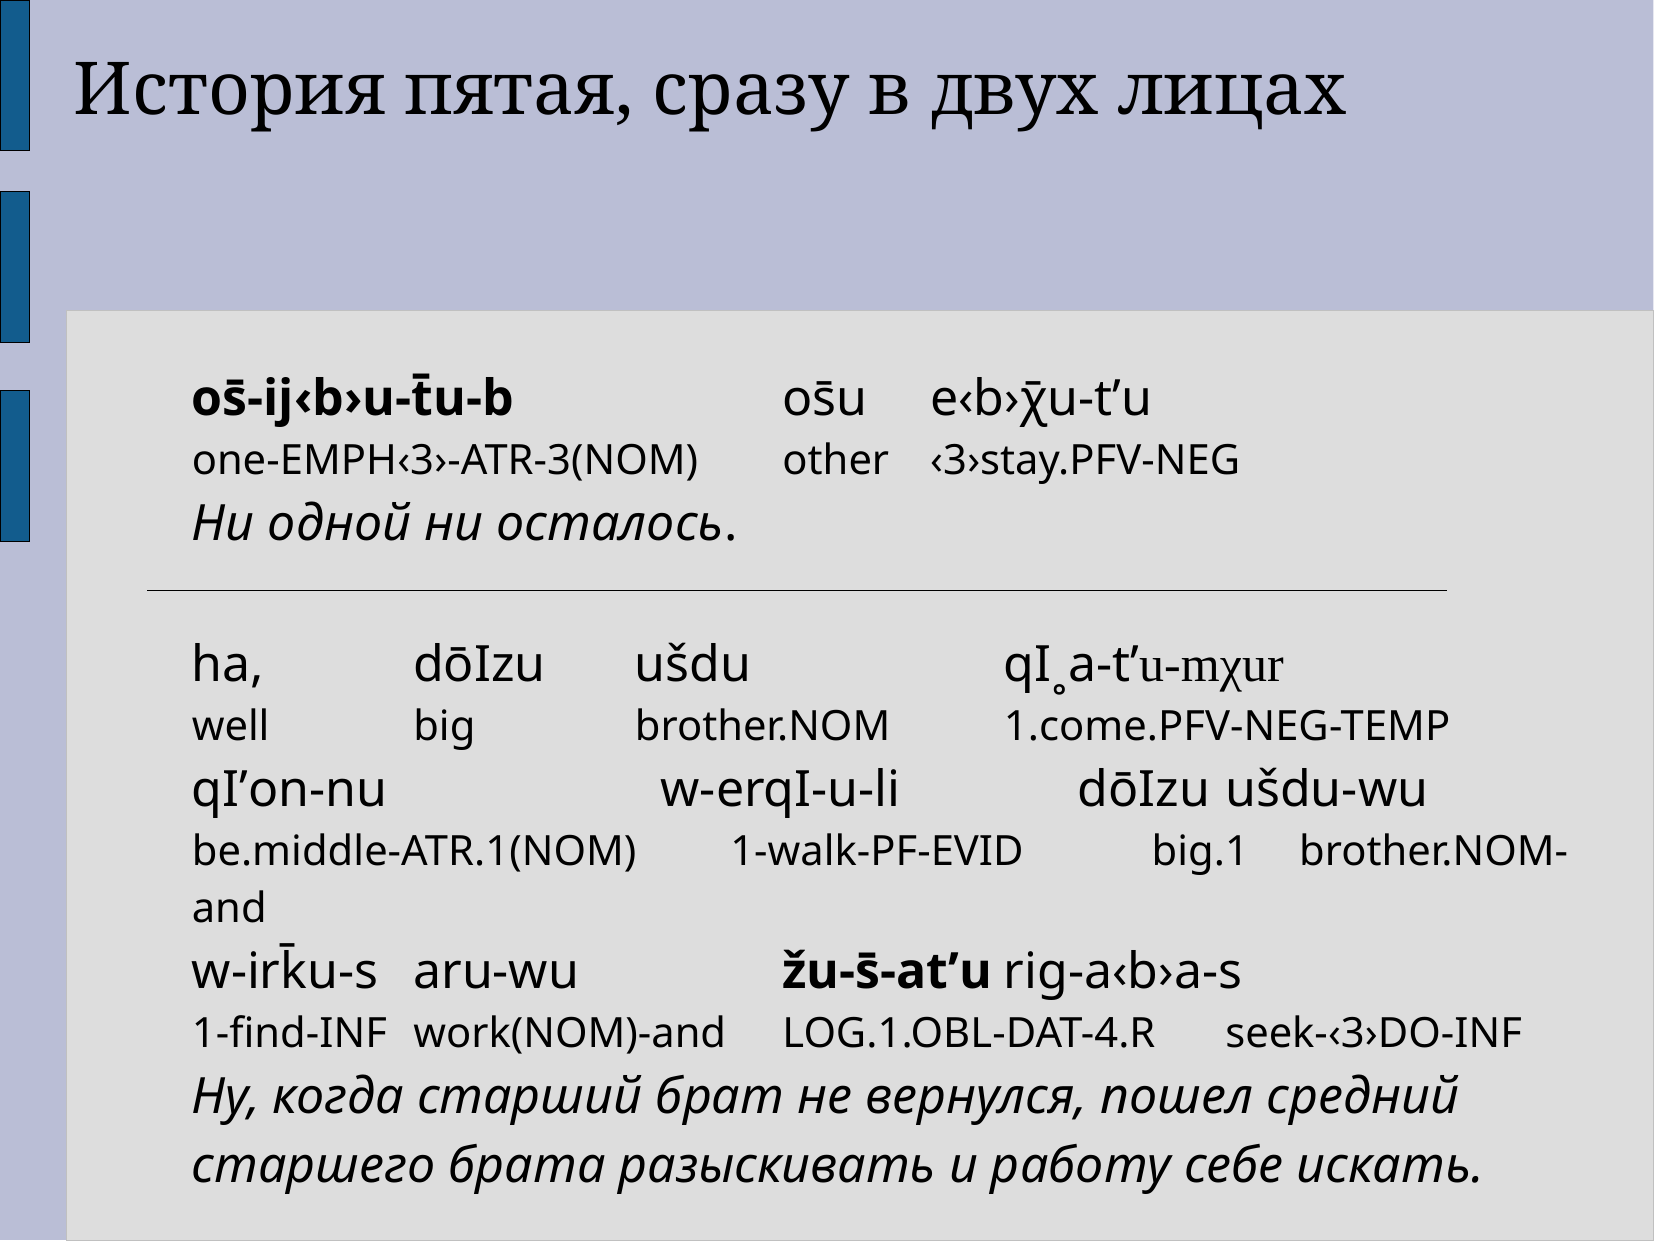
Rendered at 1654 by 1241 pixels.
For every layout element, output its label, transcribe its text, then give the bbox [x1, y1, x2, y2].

text_box История пятая, сразу в двух лицах [58, 29, 1654, 143]
text_box os̄-ij‹b›u-t̄u-b os̄u e‹b›χ̄u-tʼu one-EMPH‹3›-ATR-3(NOM) other ‹3›stay.PFV-NEG Ни одной ни осталось. [177, 354, 1477, 602]
text_box ha, dōӀzu ušdu qӀ˳a-tʼu-mχur well big brother.NOM 1.come.PFV-NEG-TEMP qӀʼon-nu w-erqӀ-u-li dōӀzu ušdu-wu be.middle-ATR.1(NOM) 1-walk-PF-EVID big.1 brother.NOM-and w-irk̄u-s aru-wu žu-s̄-atʼu rig-a‹b›a-s 1-find-INF work(NOM)-and LOG.1.OBL-DAT-4.R seek-‹3›DO-INF Ну, когда старший брат не вернулся, пошел средний старшего брата разыскивать и работу себе искать. [177, 620, 1625, 1241]
